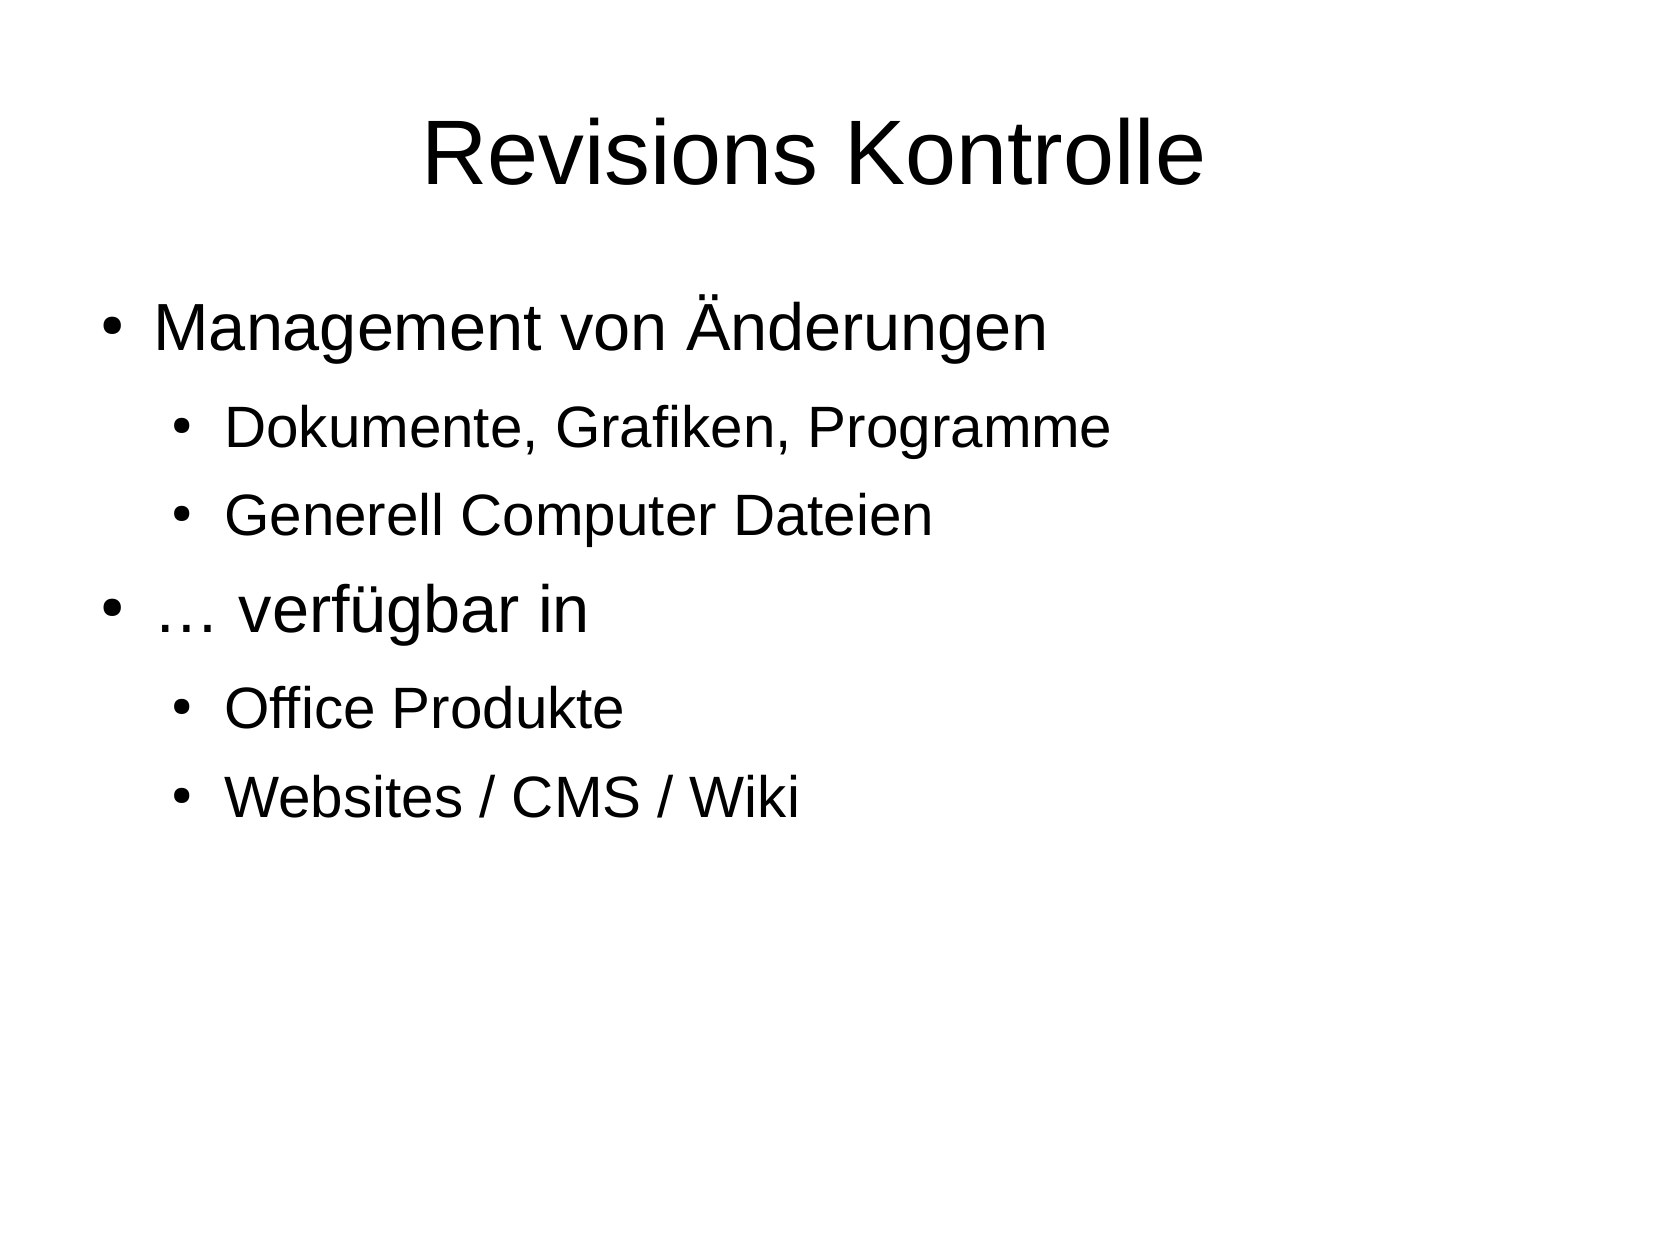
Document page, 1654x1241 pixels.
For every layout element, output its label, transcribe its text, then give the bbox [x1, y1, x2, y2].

title Revisions Kontrolle [82, 56, 1571, 250]
list Management von Änderungen Dokumente, Grafiken, Programme Generell Computer Dateien … verfügbar in Office Produkte Websites / CMS / Wiki [82, 290, 1571, 1094]
